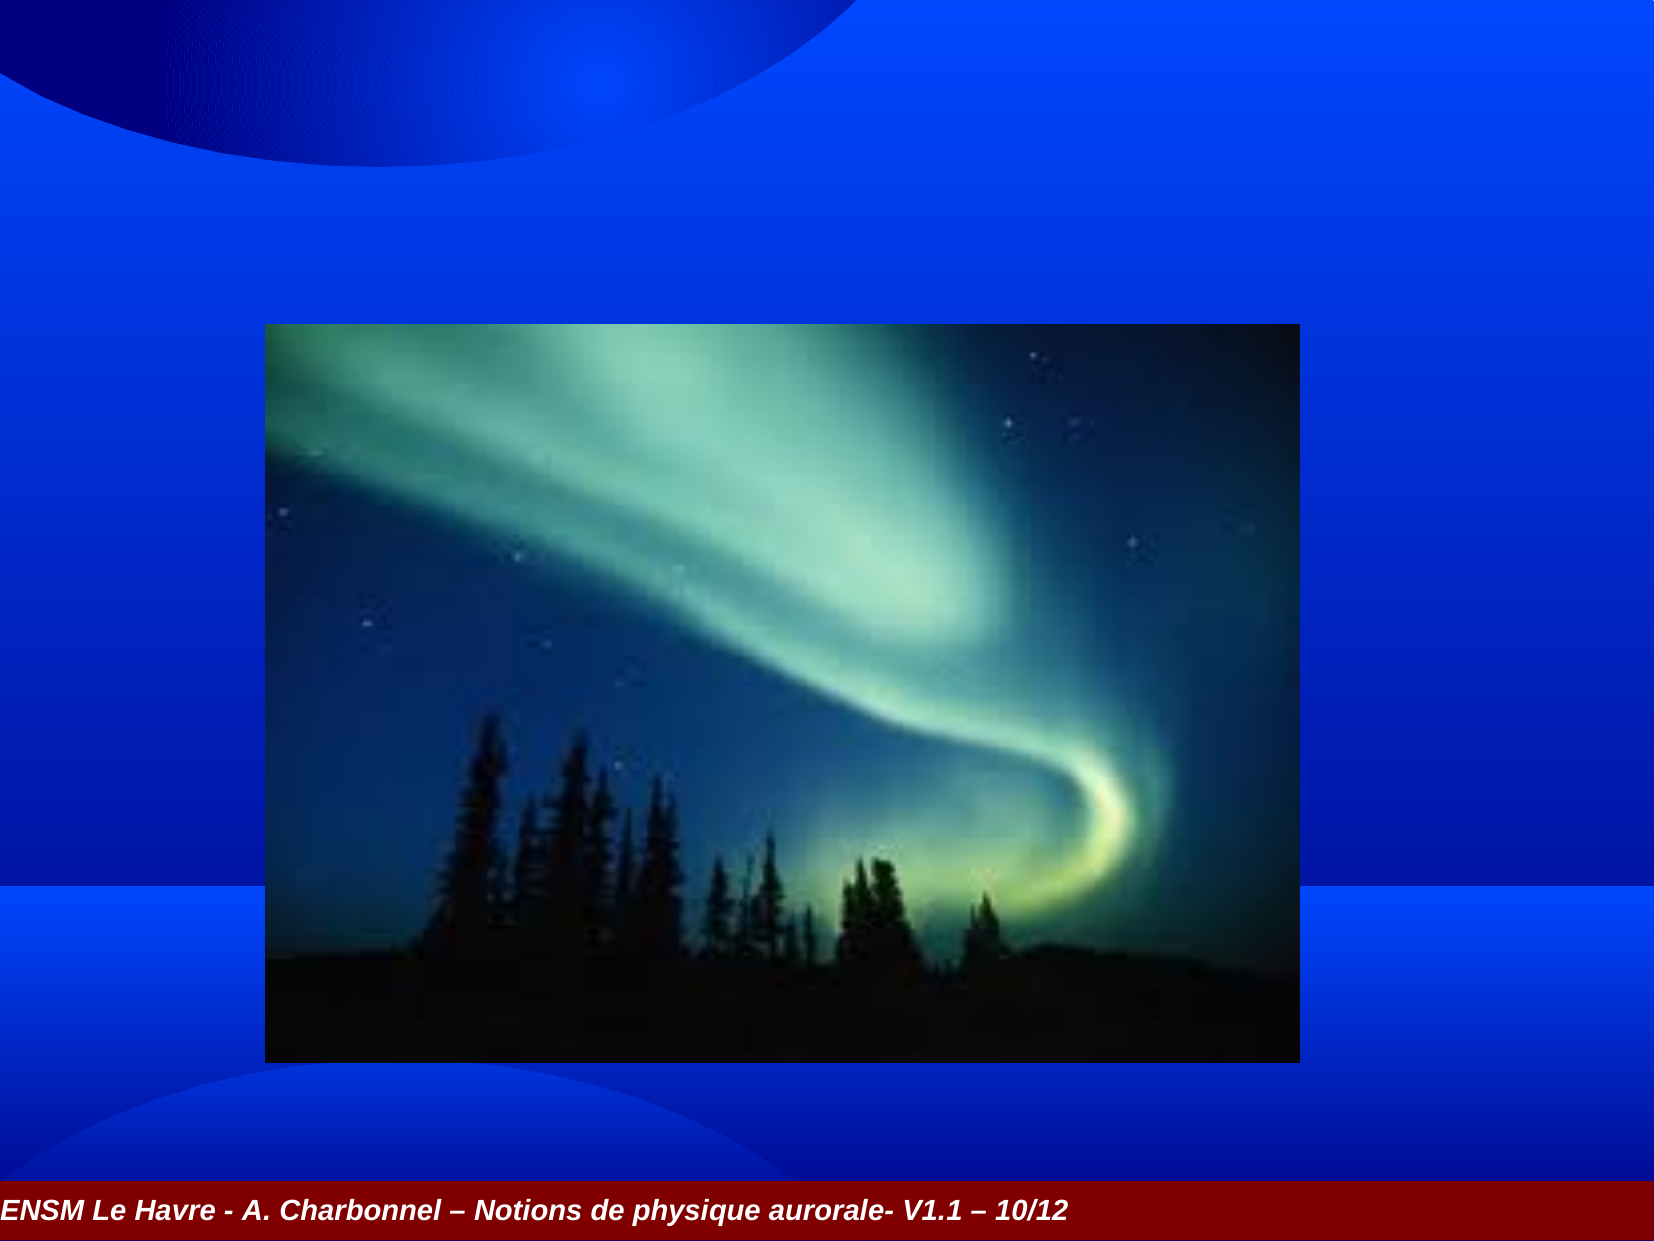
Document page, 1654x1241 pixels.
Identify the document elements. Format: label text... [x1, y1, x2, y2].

text_box ENSM Le Havre - A. Charbonnel – Notions de physique aurorale- V1.1 – 10/12 [0, 1181, 1654, 1241]
picture [265, 324, 1625, 1152]
